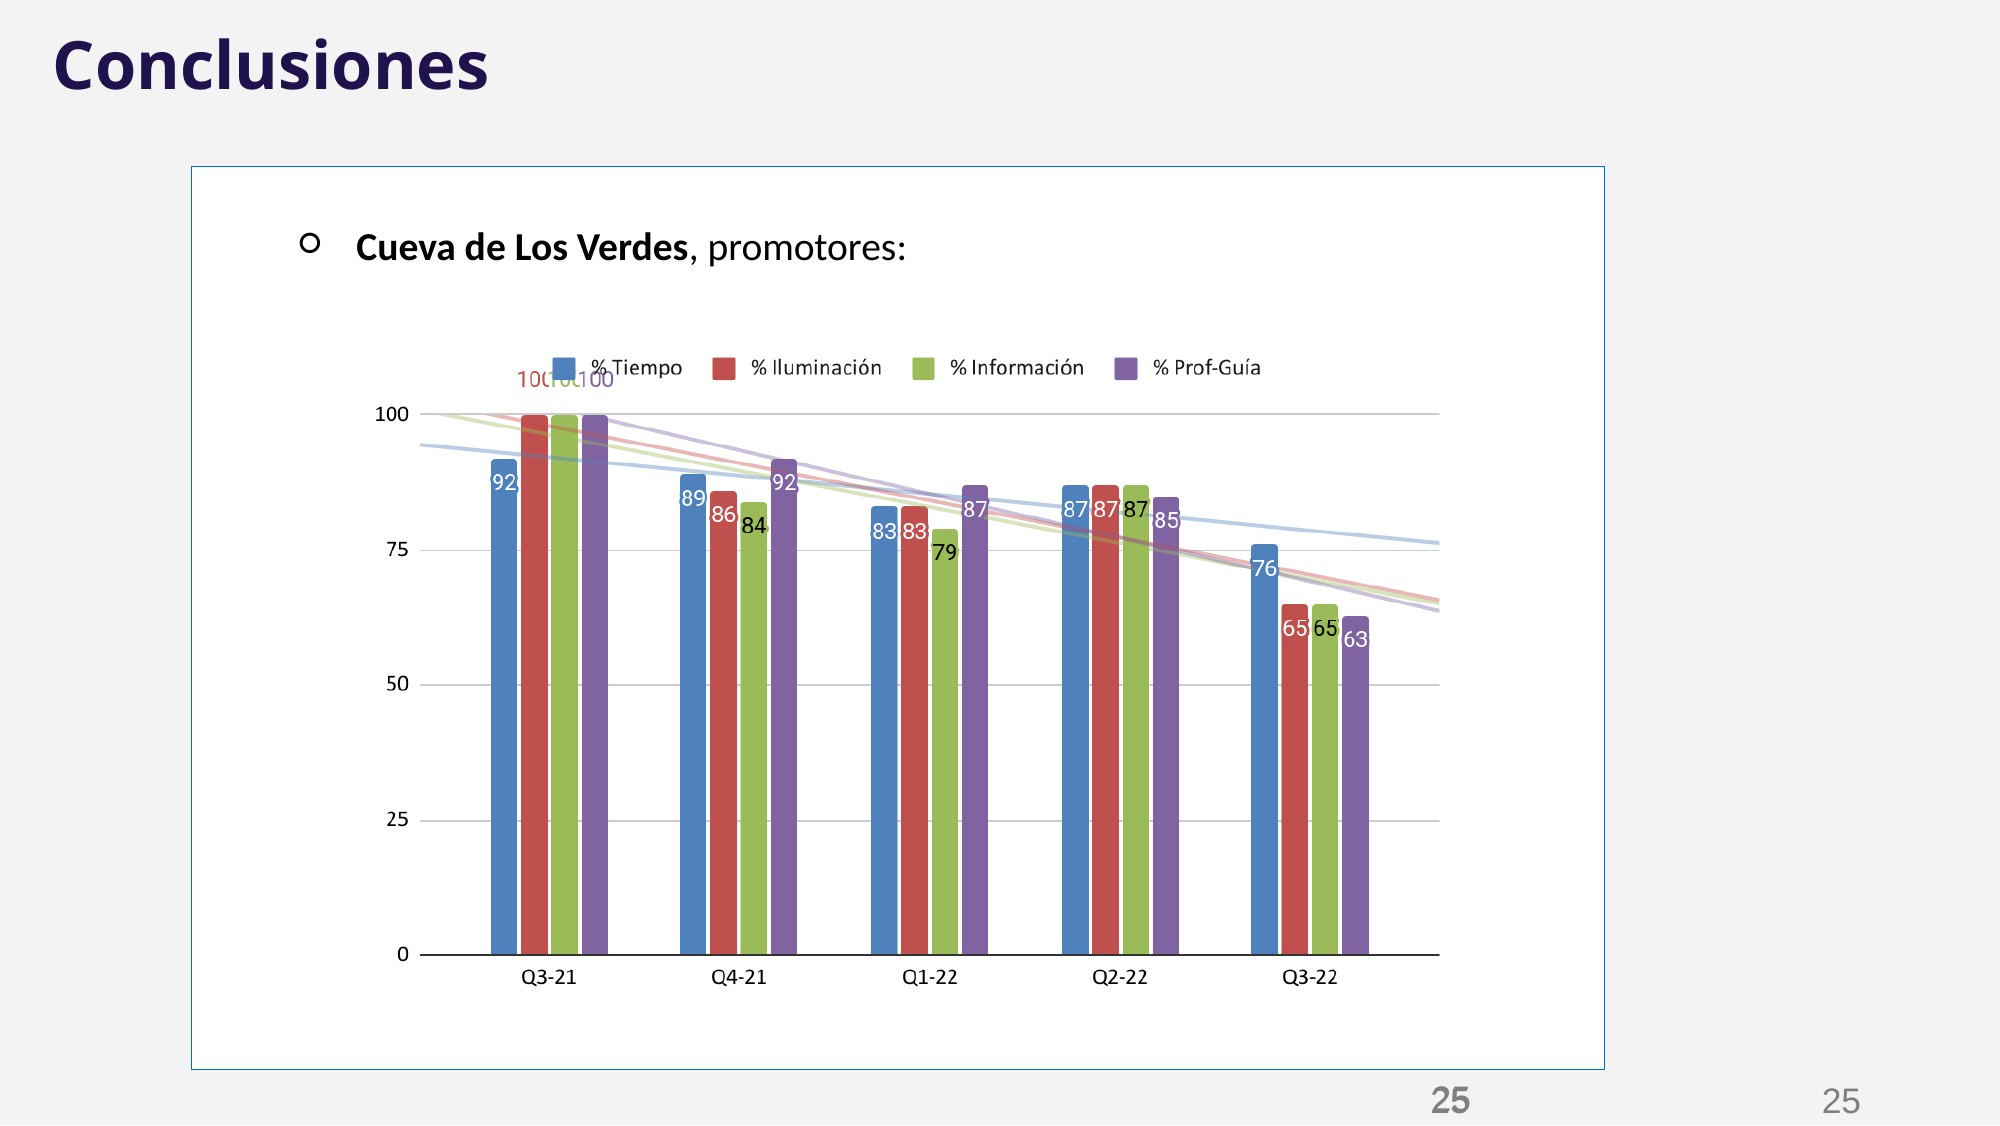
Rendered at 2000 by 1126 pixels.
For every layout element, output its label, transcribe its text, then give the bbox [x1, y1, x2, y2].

text_box <number> [1412, 1069, 1880, 1126]
text_box Cueva de Los Verdes, promotores: [191, 166, 1605, 1070]
text_box Conclusiones [52, 0, 1945, 126]
picture [339, 322, 1474, 1024]
